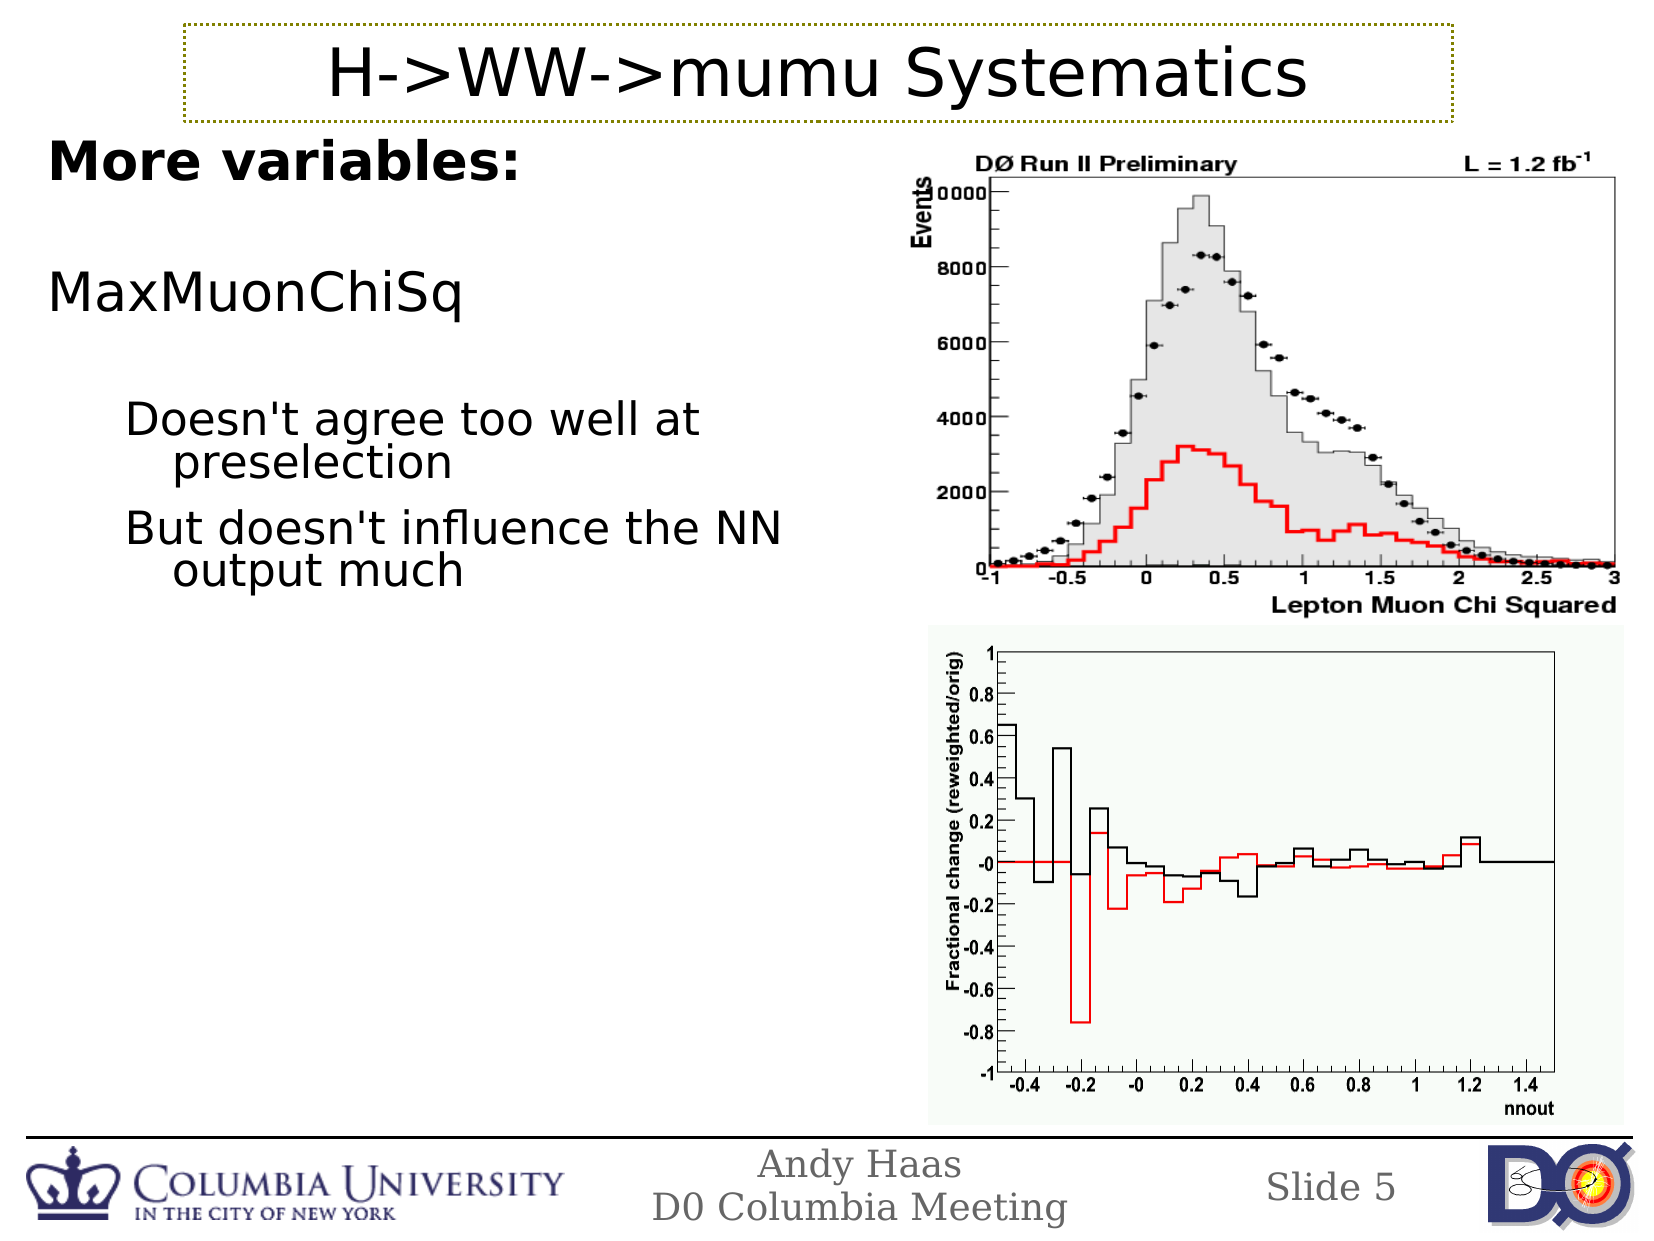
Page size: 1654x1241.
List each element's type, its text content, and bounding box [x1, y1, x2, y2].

picture [26, 1146, 565, 1220]
picture [1479, 1140, 1639, 1233]
list More variables: MaxMuonChiSq Doesn't agree too well at preselection But doesn't influence the NN output much [30, 140, 914, 1125]
title H->WW->mumu Systematics [184, 24, 1453, 122]
picture [900, 137, 1654, 1125]
